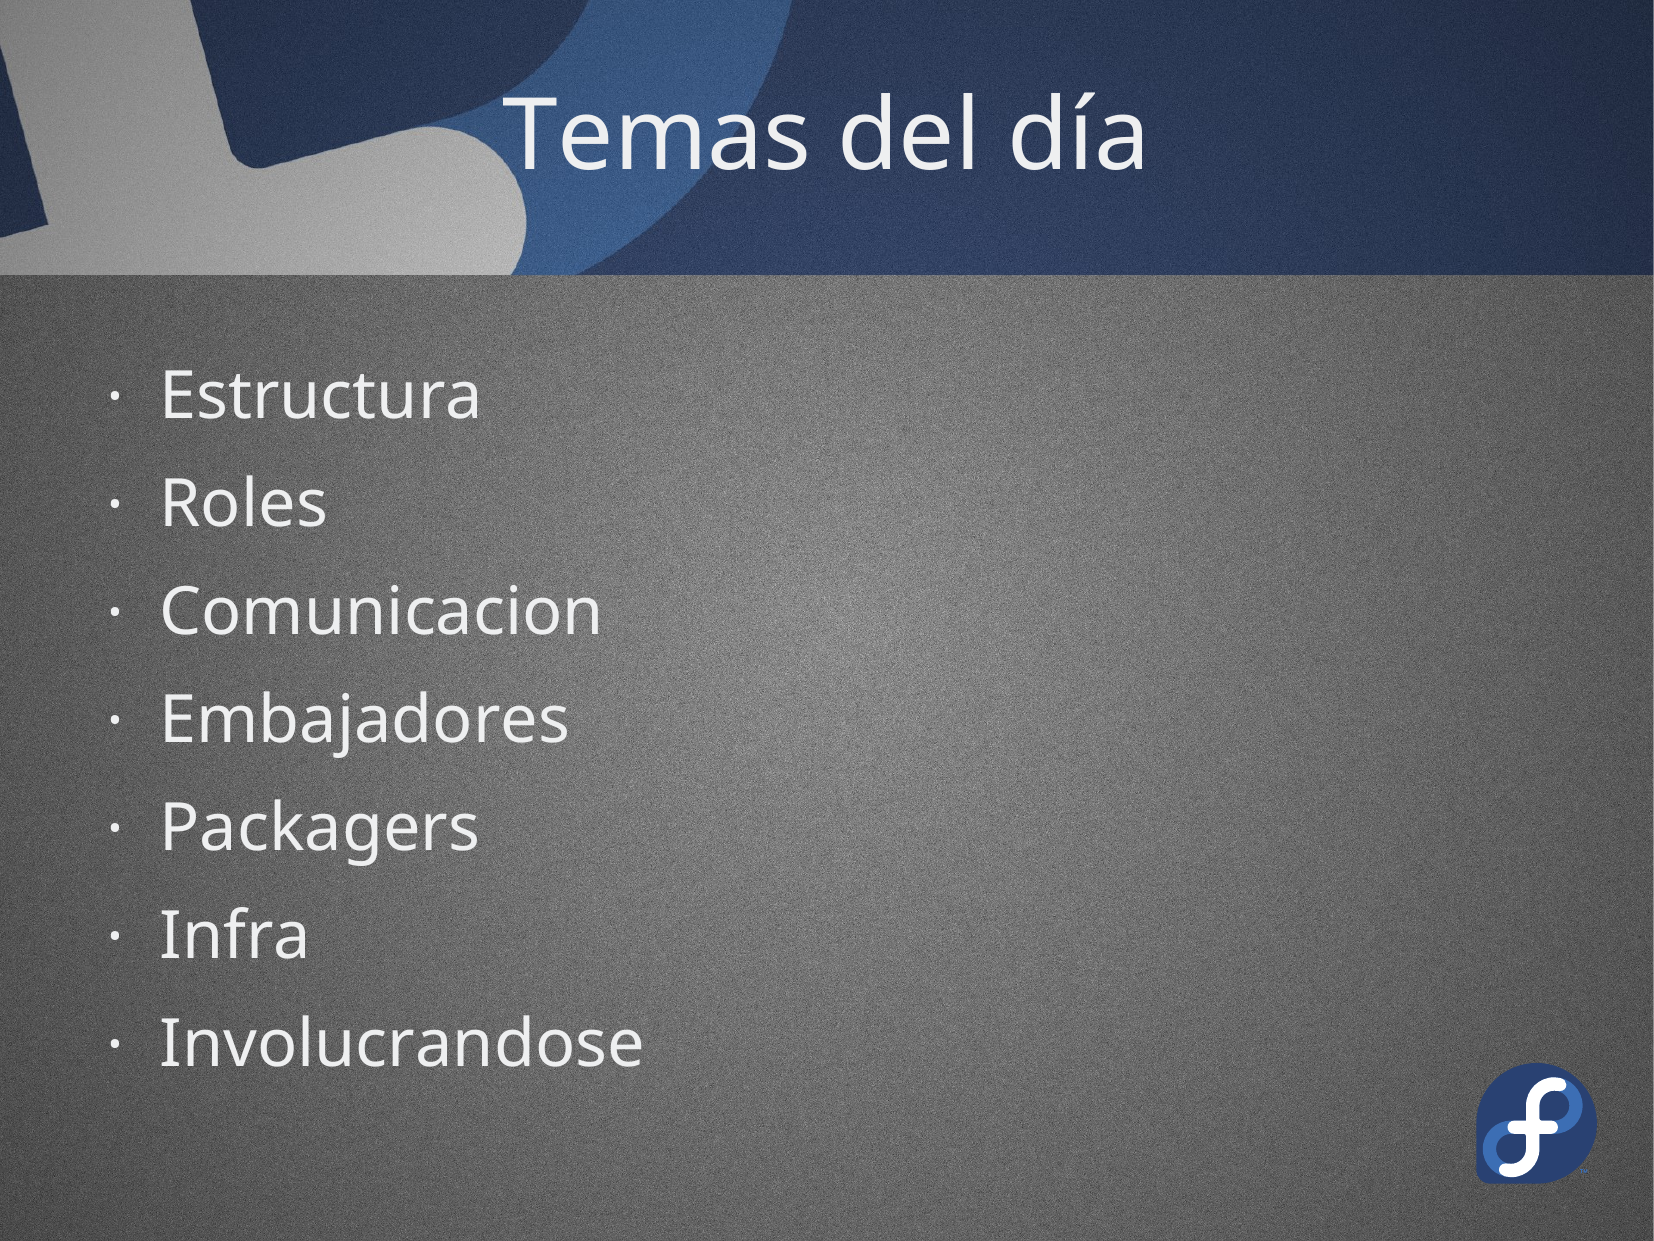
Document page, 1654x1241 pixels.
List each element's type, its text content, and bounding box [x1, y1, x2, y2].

picture [0, 0, 1654, 1241]
text_box Estructura Roles Comunicacion Embajadores Packagers Infra Involucrandose [88, 354, 1565, 1064]
text_box Temas del día [88, 29, 1565, 237]
